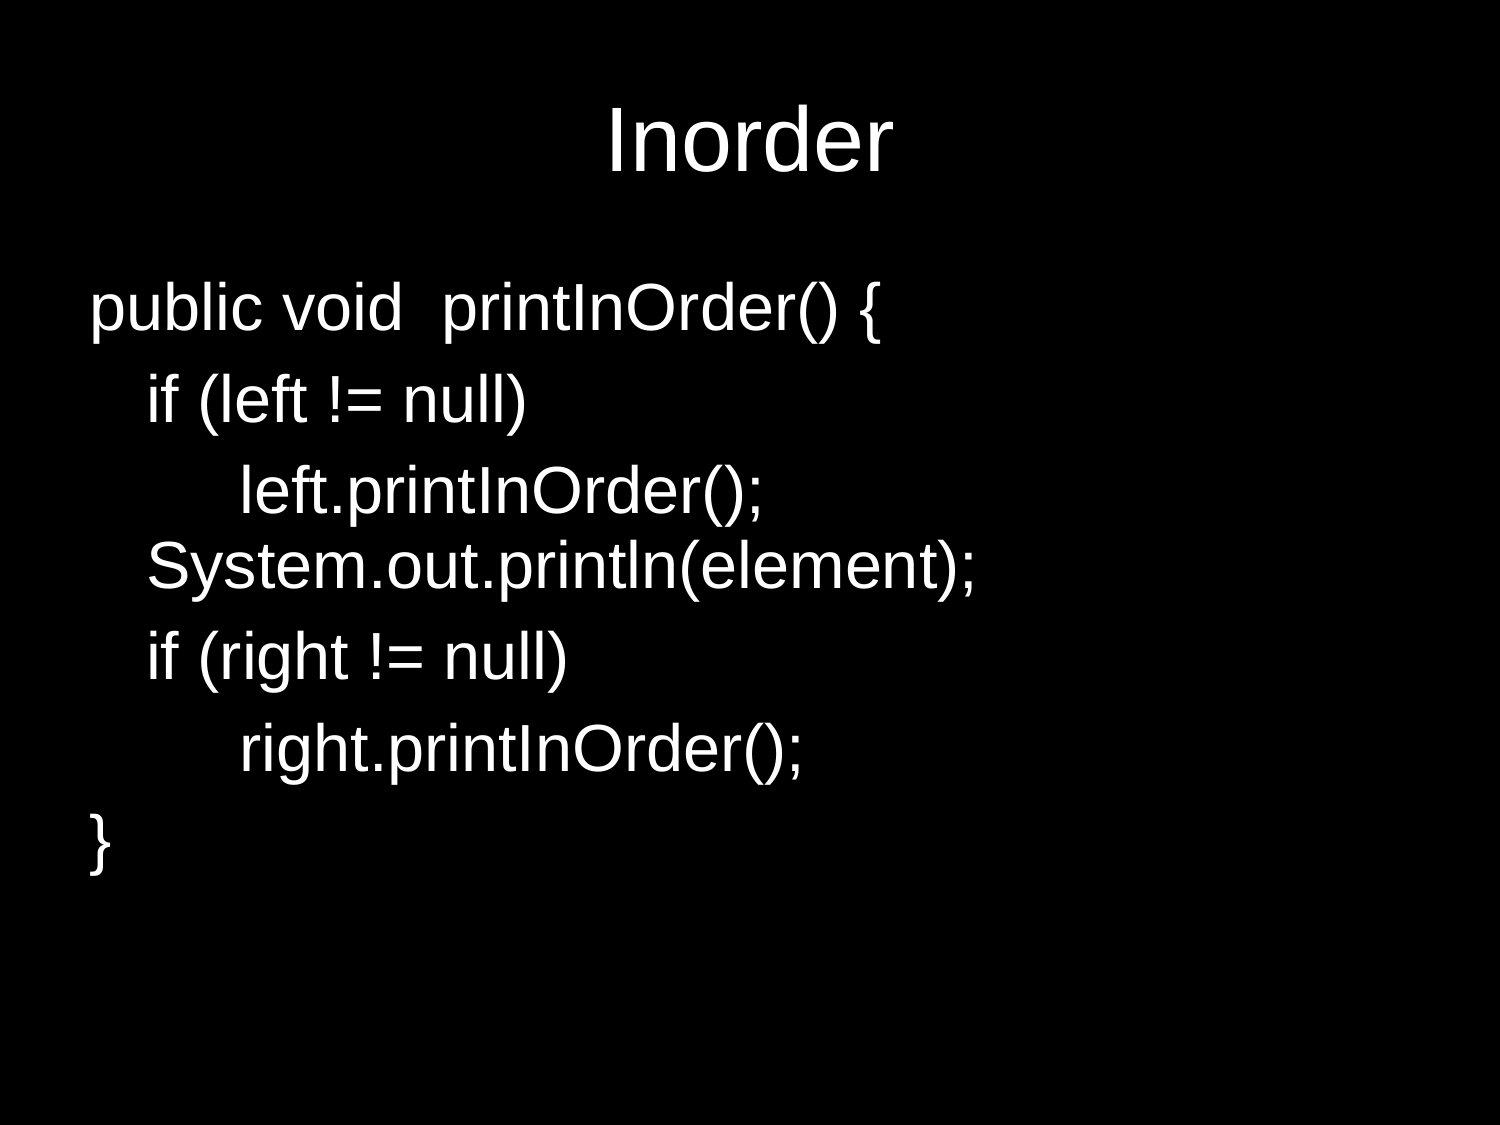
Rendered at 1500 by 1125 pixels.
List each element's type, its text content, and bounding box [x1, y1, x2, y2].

title Inorder [75, 45, 1426, 234]
list public void printInOrder() { if (left != null) left.printInOrder(); System.out.println(element); if (right != null) right.printInOrder(); } [75, 262, 1426, 1006]
